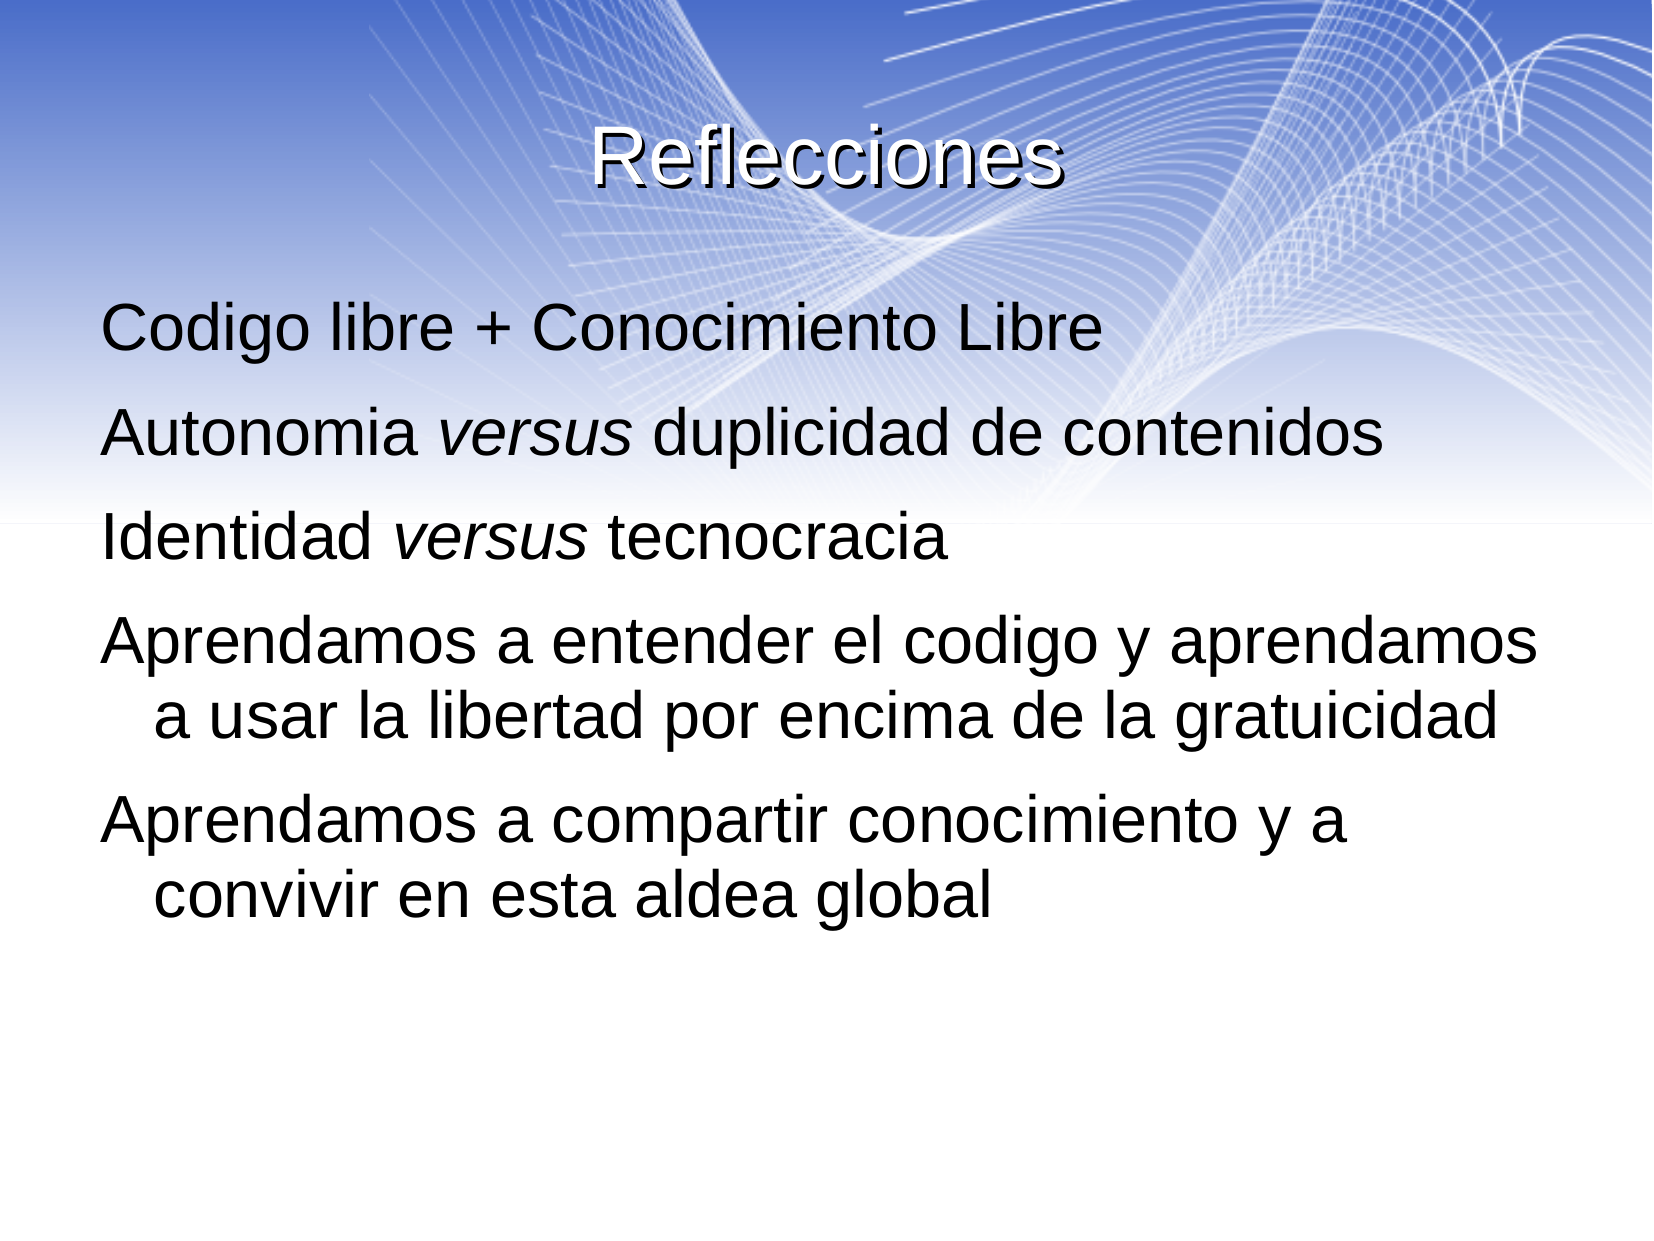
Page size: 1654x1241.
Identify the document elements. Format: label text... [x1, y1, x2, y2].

picture [369, 0, 1654, 1126]
title Reflecciones [82, 56, 1571, 256]
list Codigo libre + Conocimiento Libre Autonomia versus duplicidad de contenidos Identidad versus tecnocracia Aprendamos a entender el codigo y aprendamos a usar la libertad por encima de la gratuicidad Aprendamos a compartir conocimiento y a convivir en esta aldea global [82, 290, 1571, 1095]
